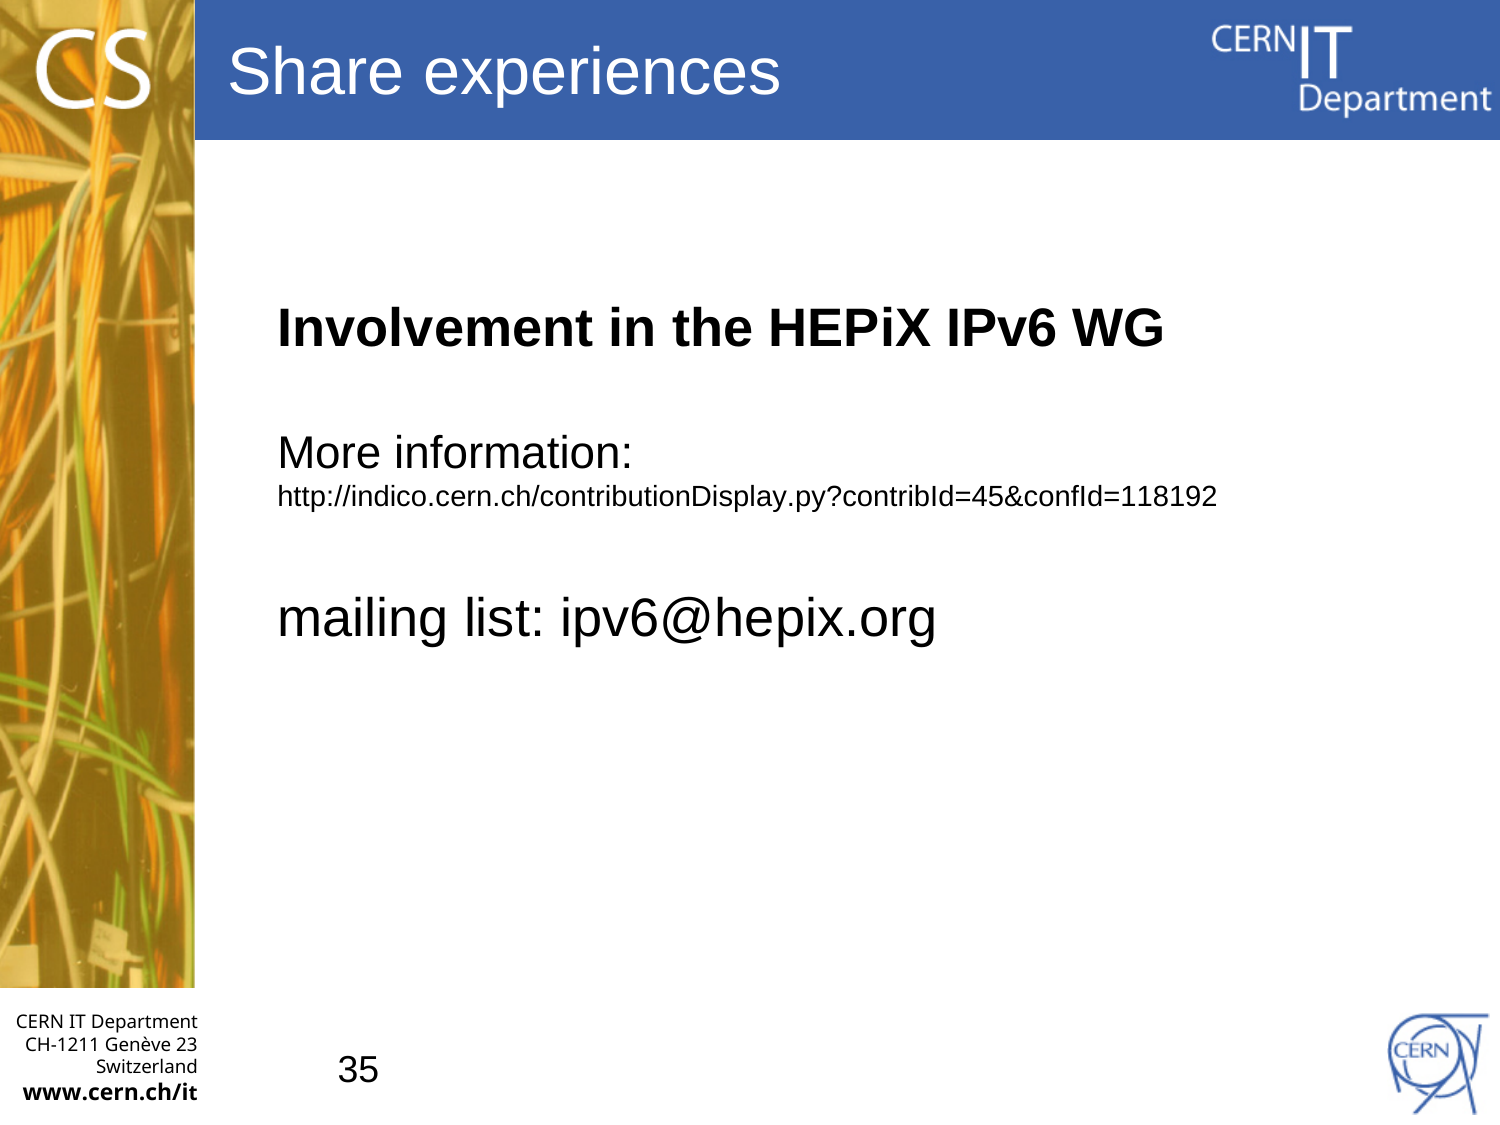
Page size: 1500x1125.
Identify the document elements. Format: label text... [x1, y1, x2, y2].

picture [1125, 0, 1500, 140]
picture [0, 0, 212, 988]
picture [1387, 1012, 1490, 1115]
text_box Involvement in the HEPiX IPv6 WG More information: http://indico.cern.ch/contributionDisplay.py?contribId=45&confId=118192 mailing list: ipv6@hepix.org [262, 285, 1351, 976]
title Share experiences [212, 0, 1125, 156]
